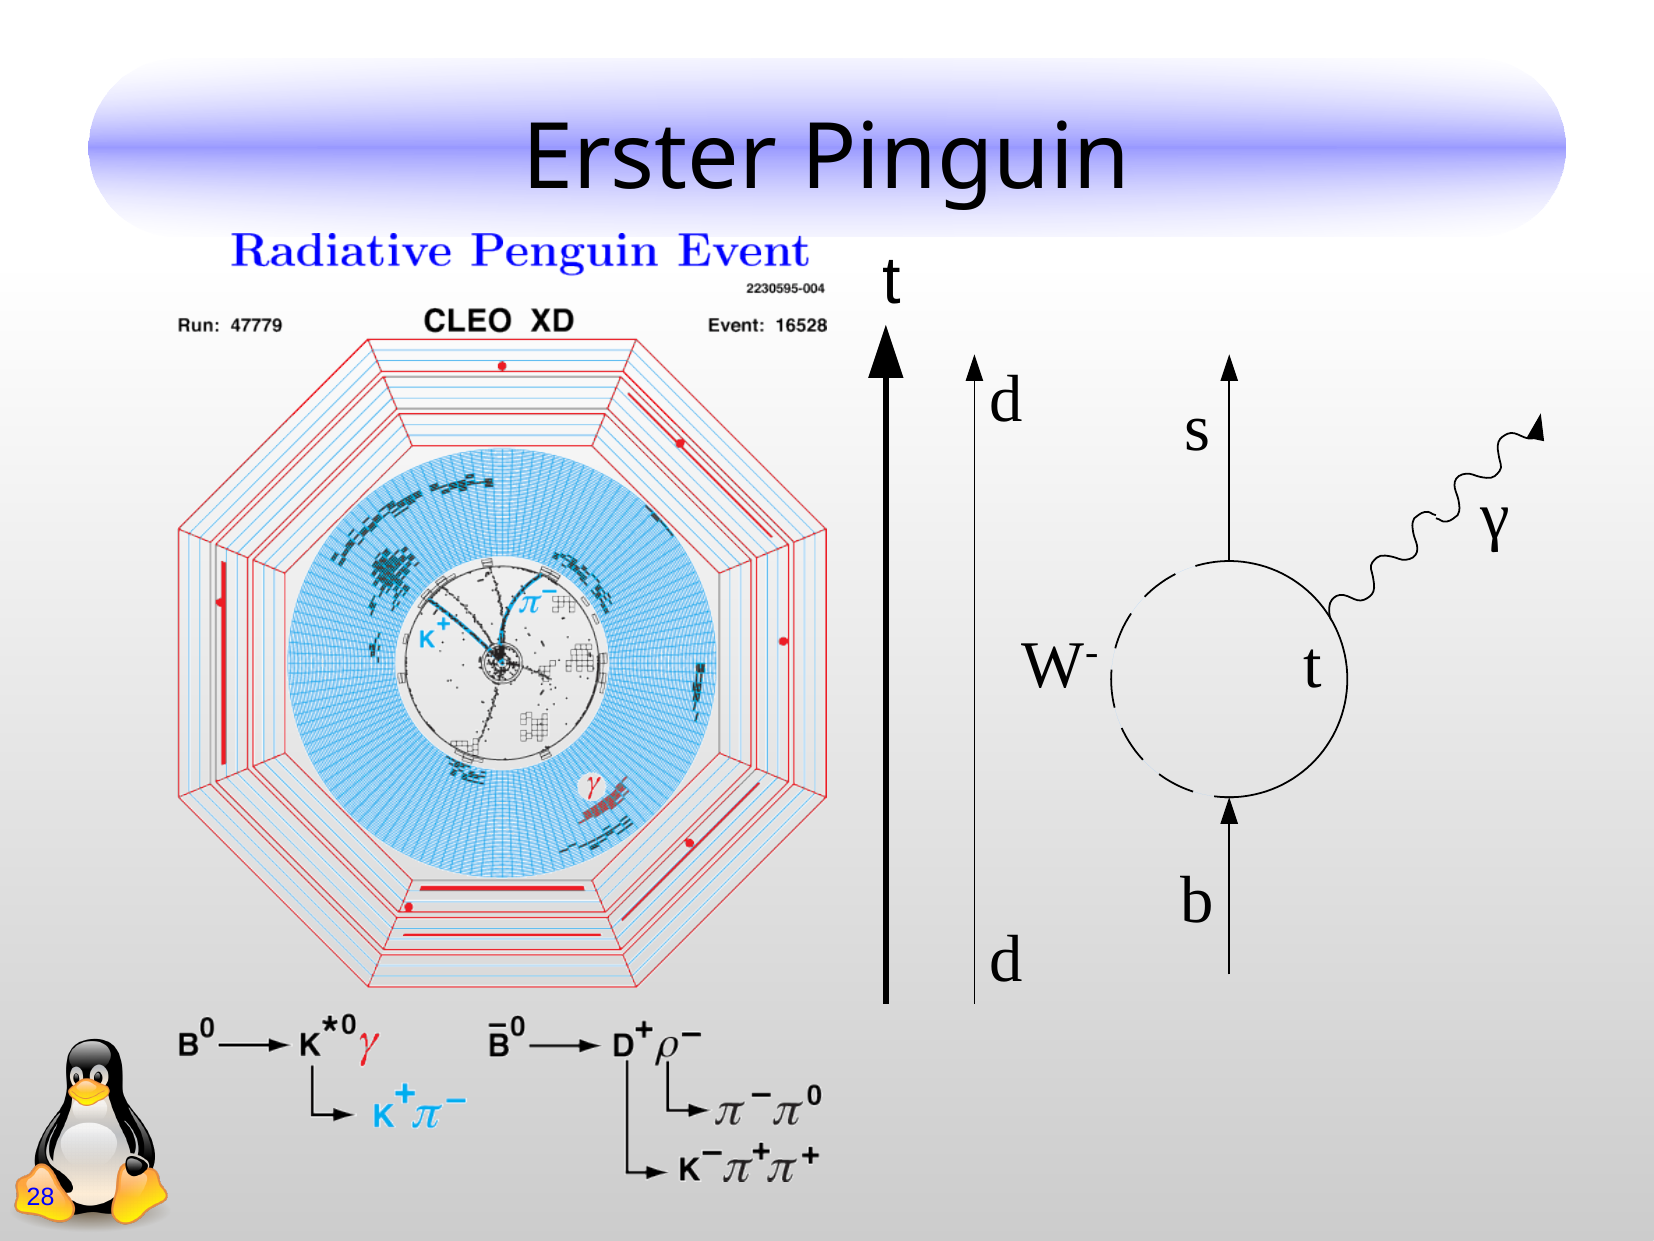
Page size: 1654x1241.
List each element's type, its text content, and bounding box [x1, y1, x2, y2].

text_box W- [1007, 620, 1114, 712]
text_box b [1166, 856, 1230, 945]
text_box s [1169, 383, 1226, 473]
text_box t [867, 235, 916, 325]
text_box γ [1465, 472, 1525, 562]
title Erster Pinguin [82, 56, 1571, 250]
text_box d [974, 354, 1038, 444]
text_box γ [1471, 472, 1496, 476]
text_box [1111, 561, 1348, 798]
text_box t [1288, 620, 1337, 709]
text_box d [975, 915, 1038, 1004]
picture [2, 233, 827, 1241]
